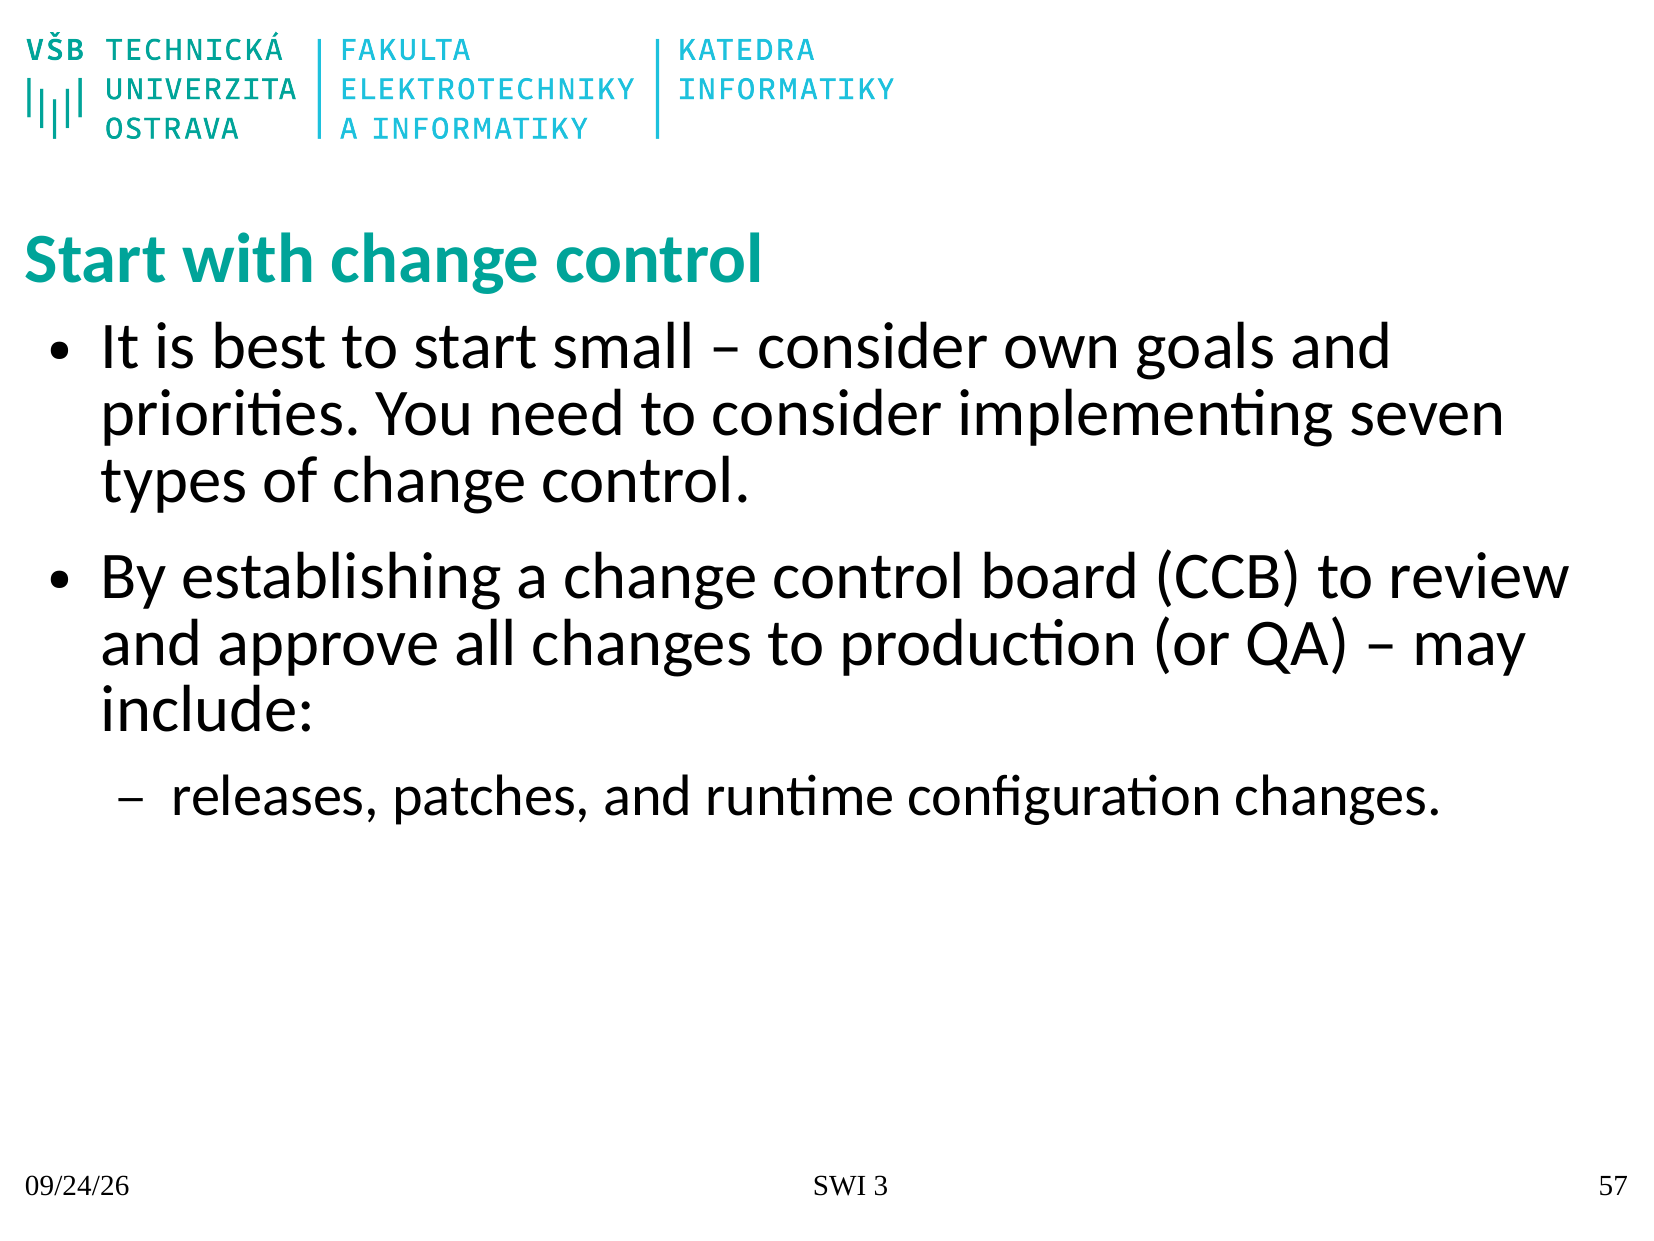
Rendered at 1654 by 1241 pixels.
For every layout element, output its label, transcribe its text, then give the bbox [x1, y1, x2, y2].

picture [26, 31, 894, 139]
title Start with change control [24, 169, 1629, 300]
list It is best to start small – consider own goals and priorities. You need to consider implementing seven types of change control. By establishing a change control board (CCB) to review and approve all changes to production (or QA) – may include: releases, patches, and runtime configuration changes. [30, 318, 1629, 1146]
